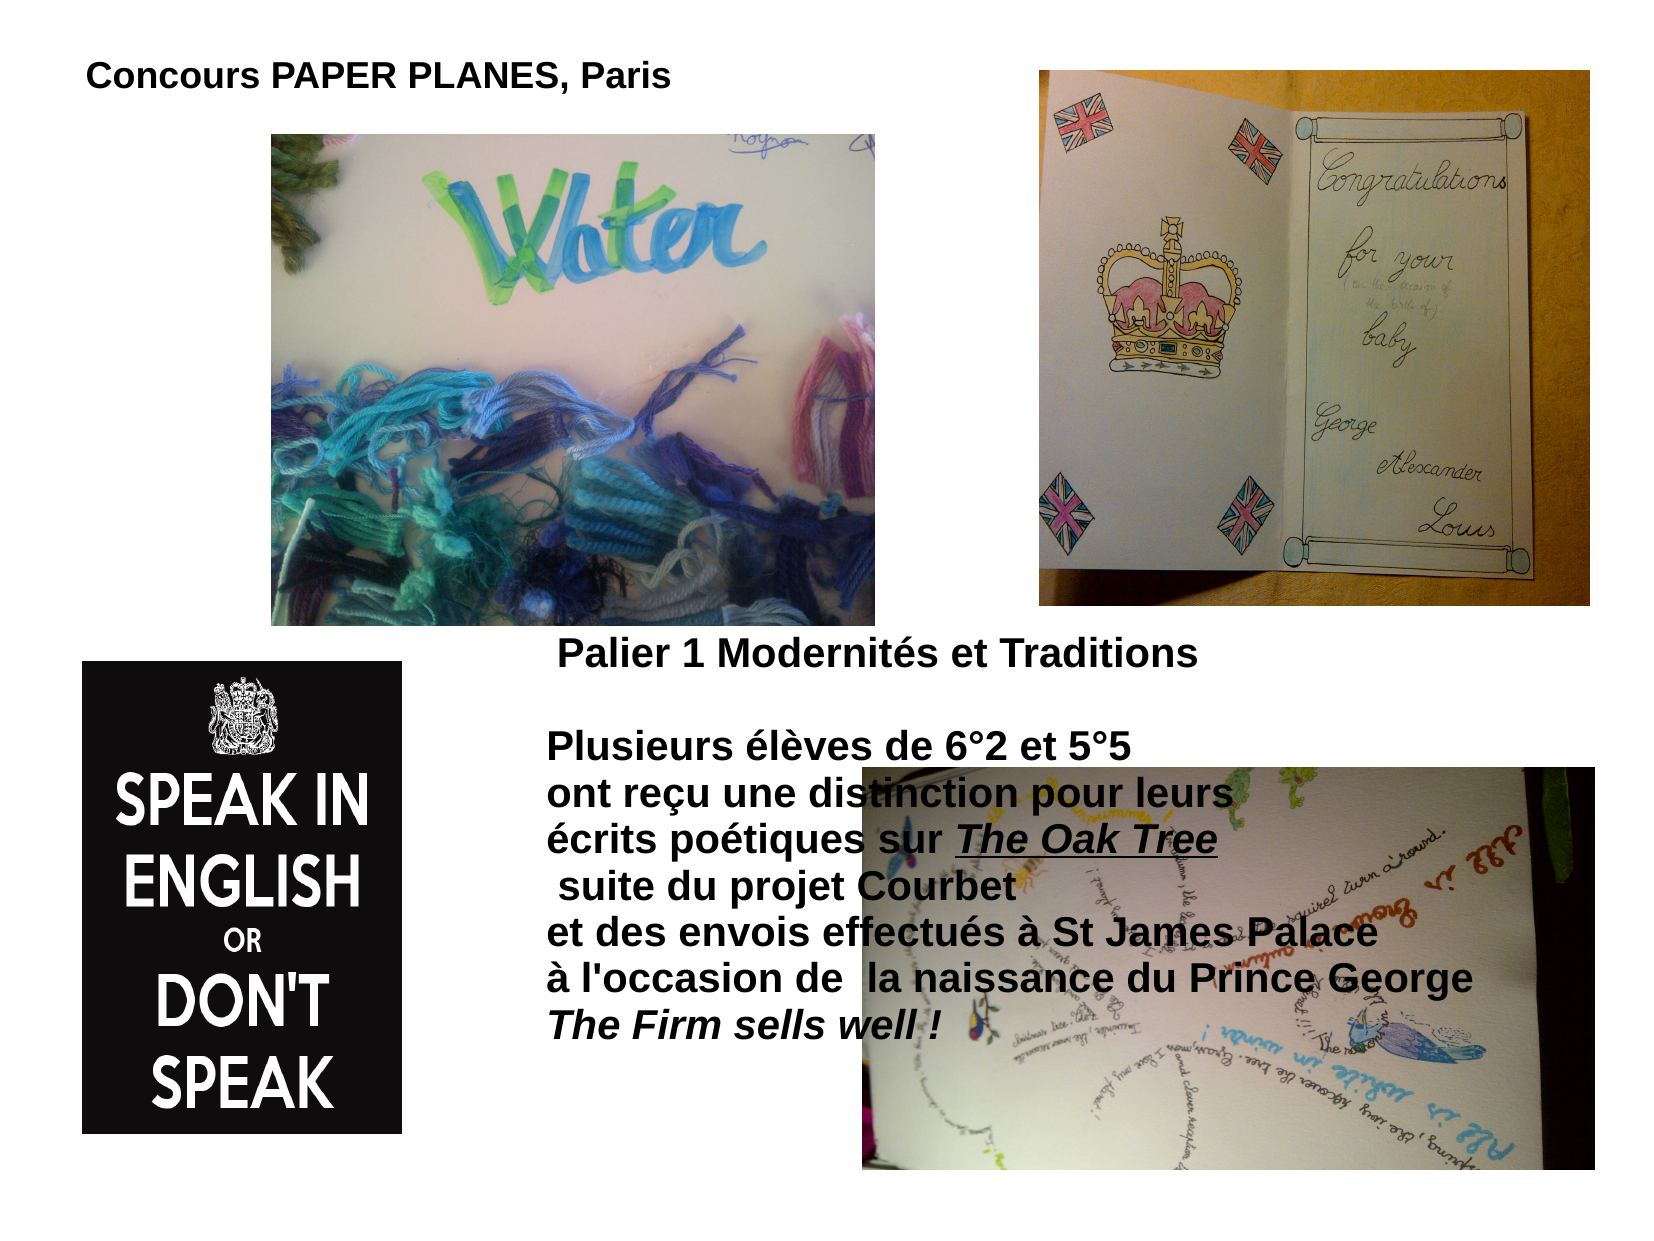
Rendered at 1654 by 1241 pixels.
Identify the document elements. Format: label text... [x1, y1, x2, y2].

picture [862, 767, 1595, 1170]
picture [82, 661, 402, 1134]
text_box Concours PAPER PLANES, Paris [70, 47, 698, 147]
text_box Palier 1 Modernités et Traditions Plusieurs élèves de 6°2 et 5°5 ont reçu une distinction pour leurs écrits poétiques sur The Oak Tree suite du projet Courbet et des envois effectués à St James Palace à l'occasion de la naissance du Prince George The Firm sells well ! [531, 622, 1490, 1103]
picture [1039, 70, 1590, 606]
picture [271, 134, 875, 626]
